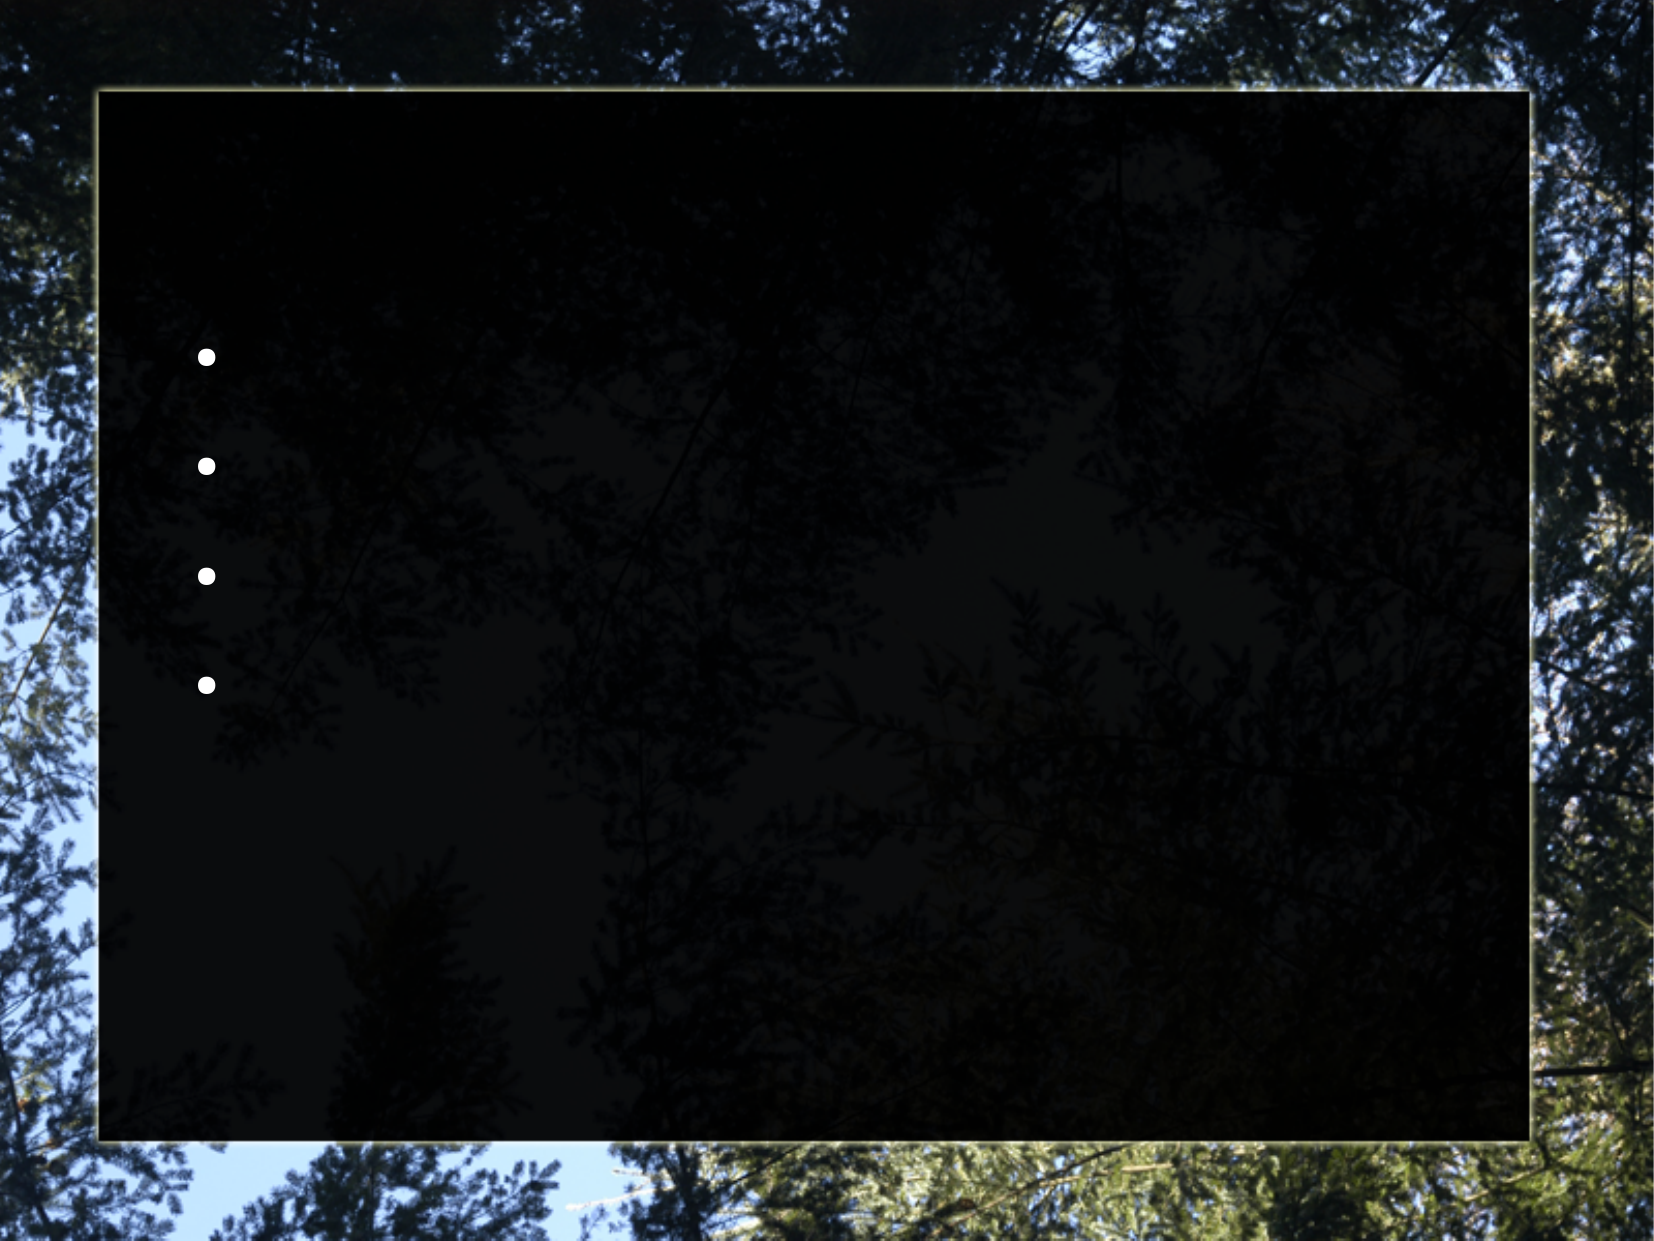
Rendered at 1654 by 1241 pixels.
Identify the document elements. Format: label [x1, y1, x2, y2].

list [159, 318, 1607, 1151]
